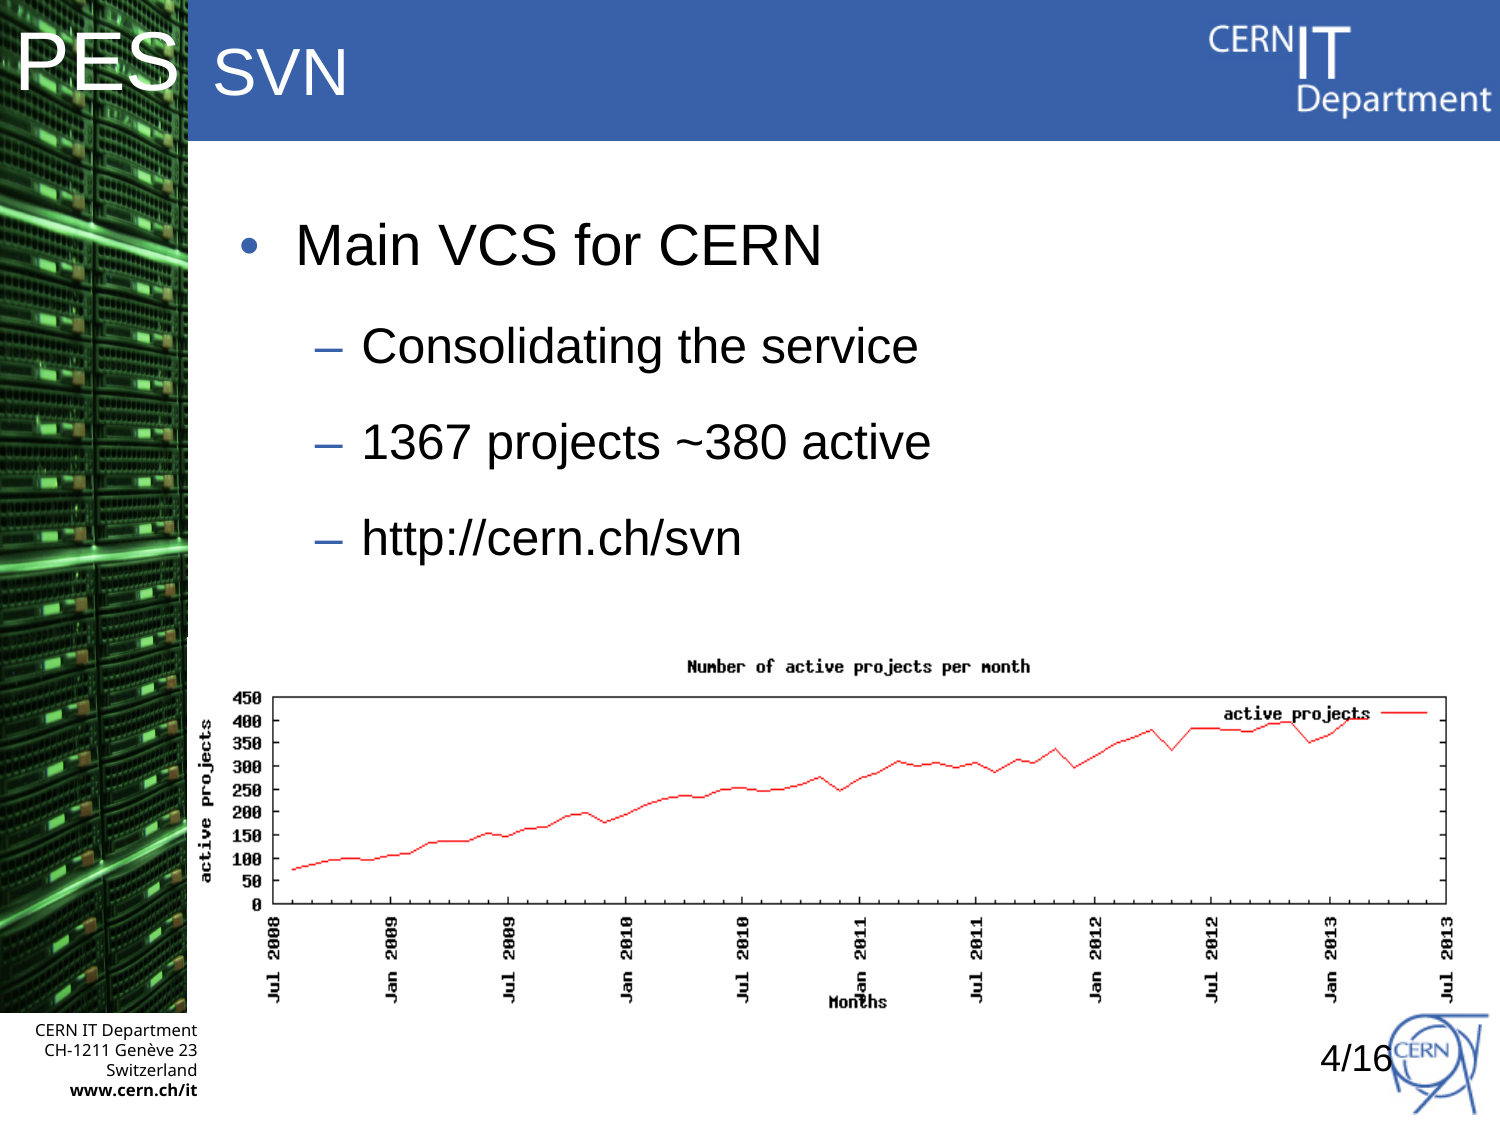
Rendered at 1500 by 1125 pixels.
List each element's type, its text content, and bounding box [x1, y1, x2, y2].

picture [1125, 0, 1500, 141]
picture [0, 0, 1490, 1115]
list Main VCS for CERN Consolidating the service 1367 projects ~380 active http://cern.ch/svn [225, 172, 1463, 637]
title SVN [212, 0, 1125, 160]
text_box <number>/16 [1176, 1026, 1408, 1097]
